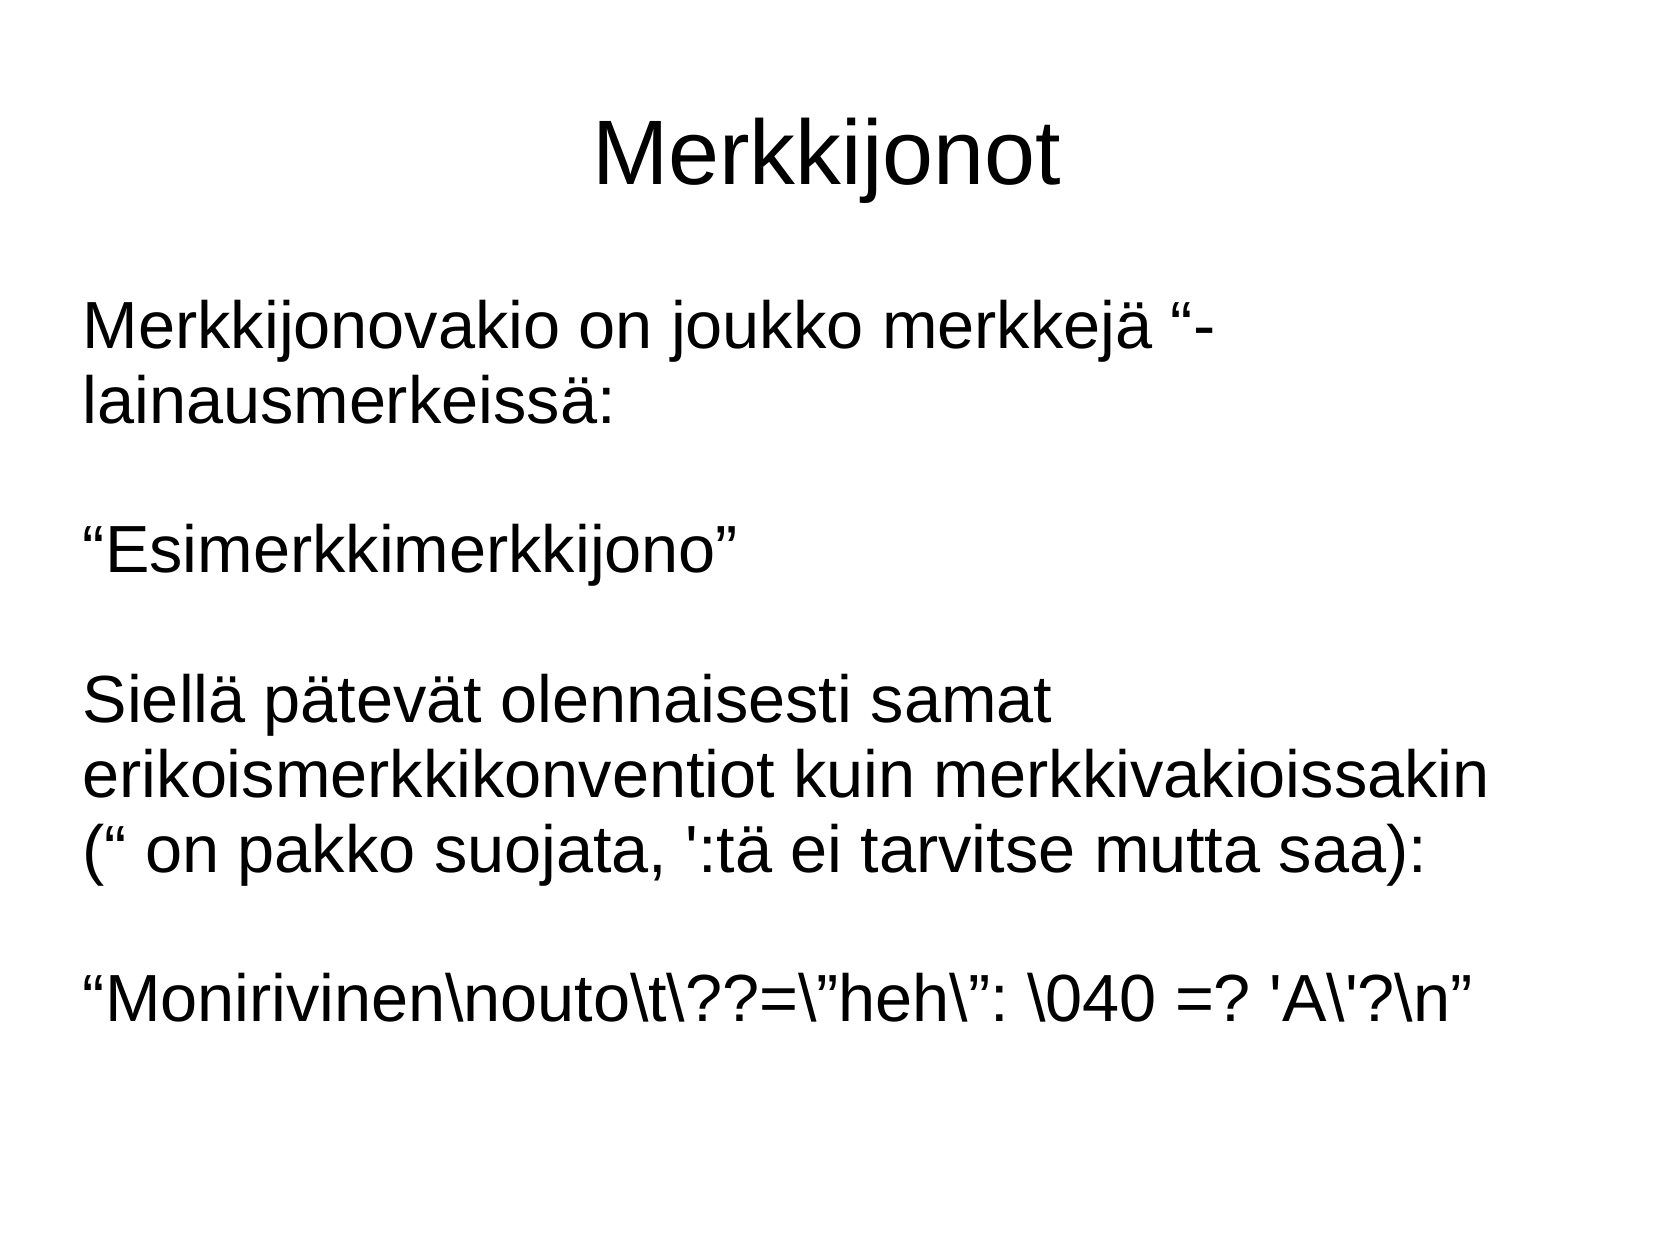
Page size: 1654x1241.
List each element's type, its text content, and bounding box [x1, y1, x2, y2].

subtitle Merkkijonovakio on joukko merkkejä “-lainausmerkeissä: “Esimerkkimerkkijono” Siellä pätevät olennaisesti samat erikoismerkkikonventiot kuin merkkivakioissakin (“ on pakko suojata, ':tä ei tarvitse mutta saa): “Monirivinen\nouto\t\??=\”heh\”: \040 =? 'A\'?\n” [82, 288, 1571, 1111]
title Merkkijonot [82, 56, 1571, 250]
